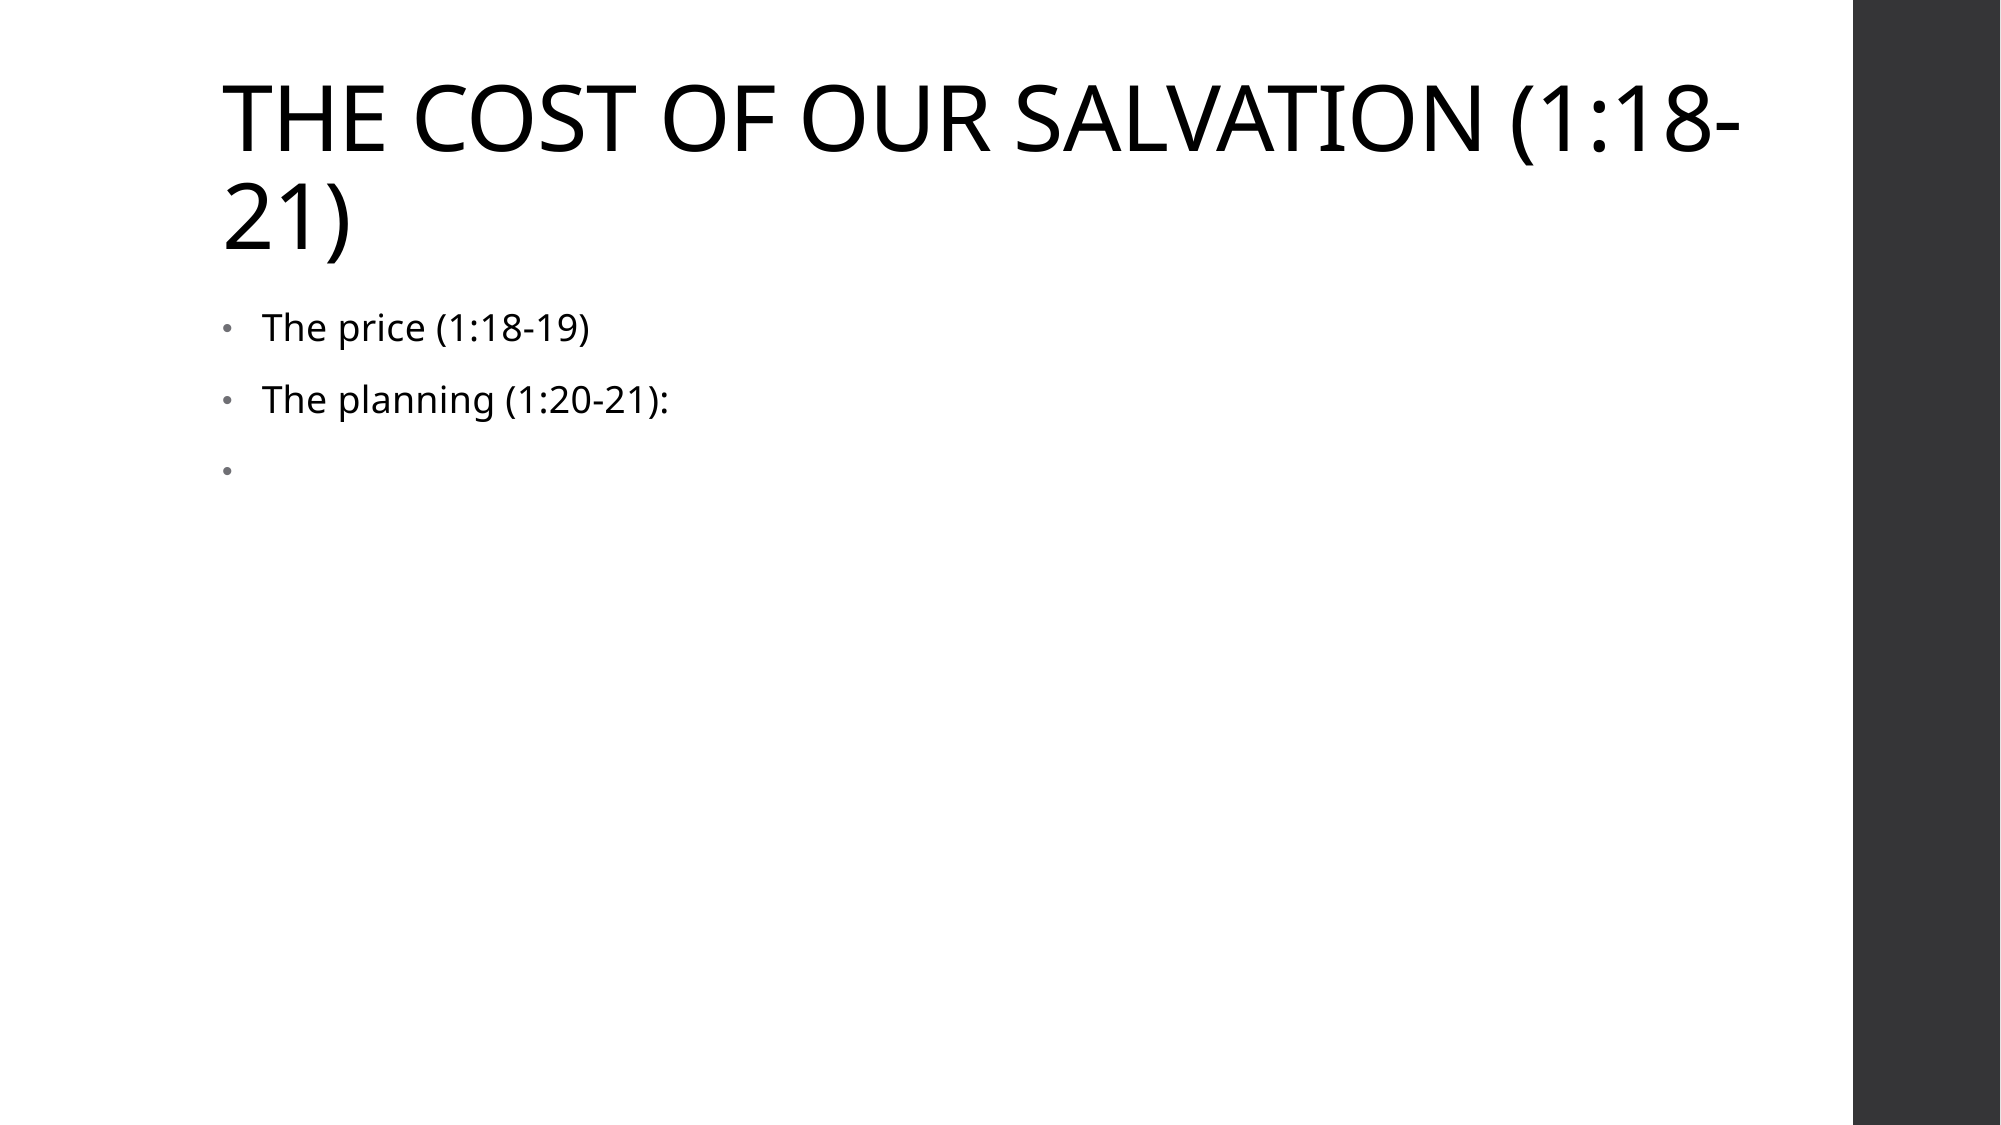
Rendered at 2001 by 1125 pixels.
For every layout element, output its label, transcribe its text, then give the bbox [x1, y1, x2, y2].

list The price (1:18-19) The planning (1:20-21): [206, 299, 1617, 1014]
title THE COST OF OUR SALVATION (1:18-21) [206, 60, 1797, 278]
